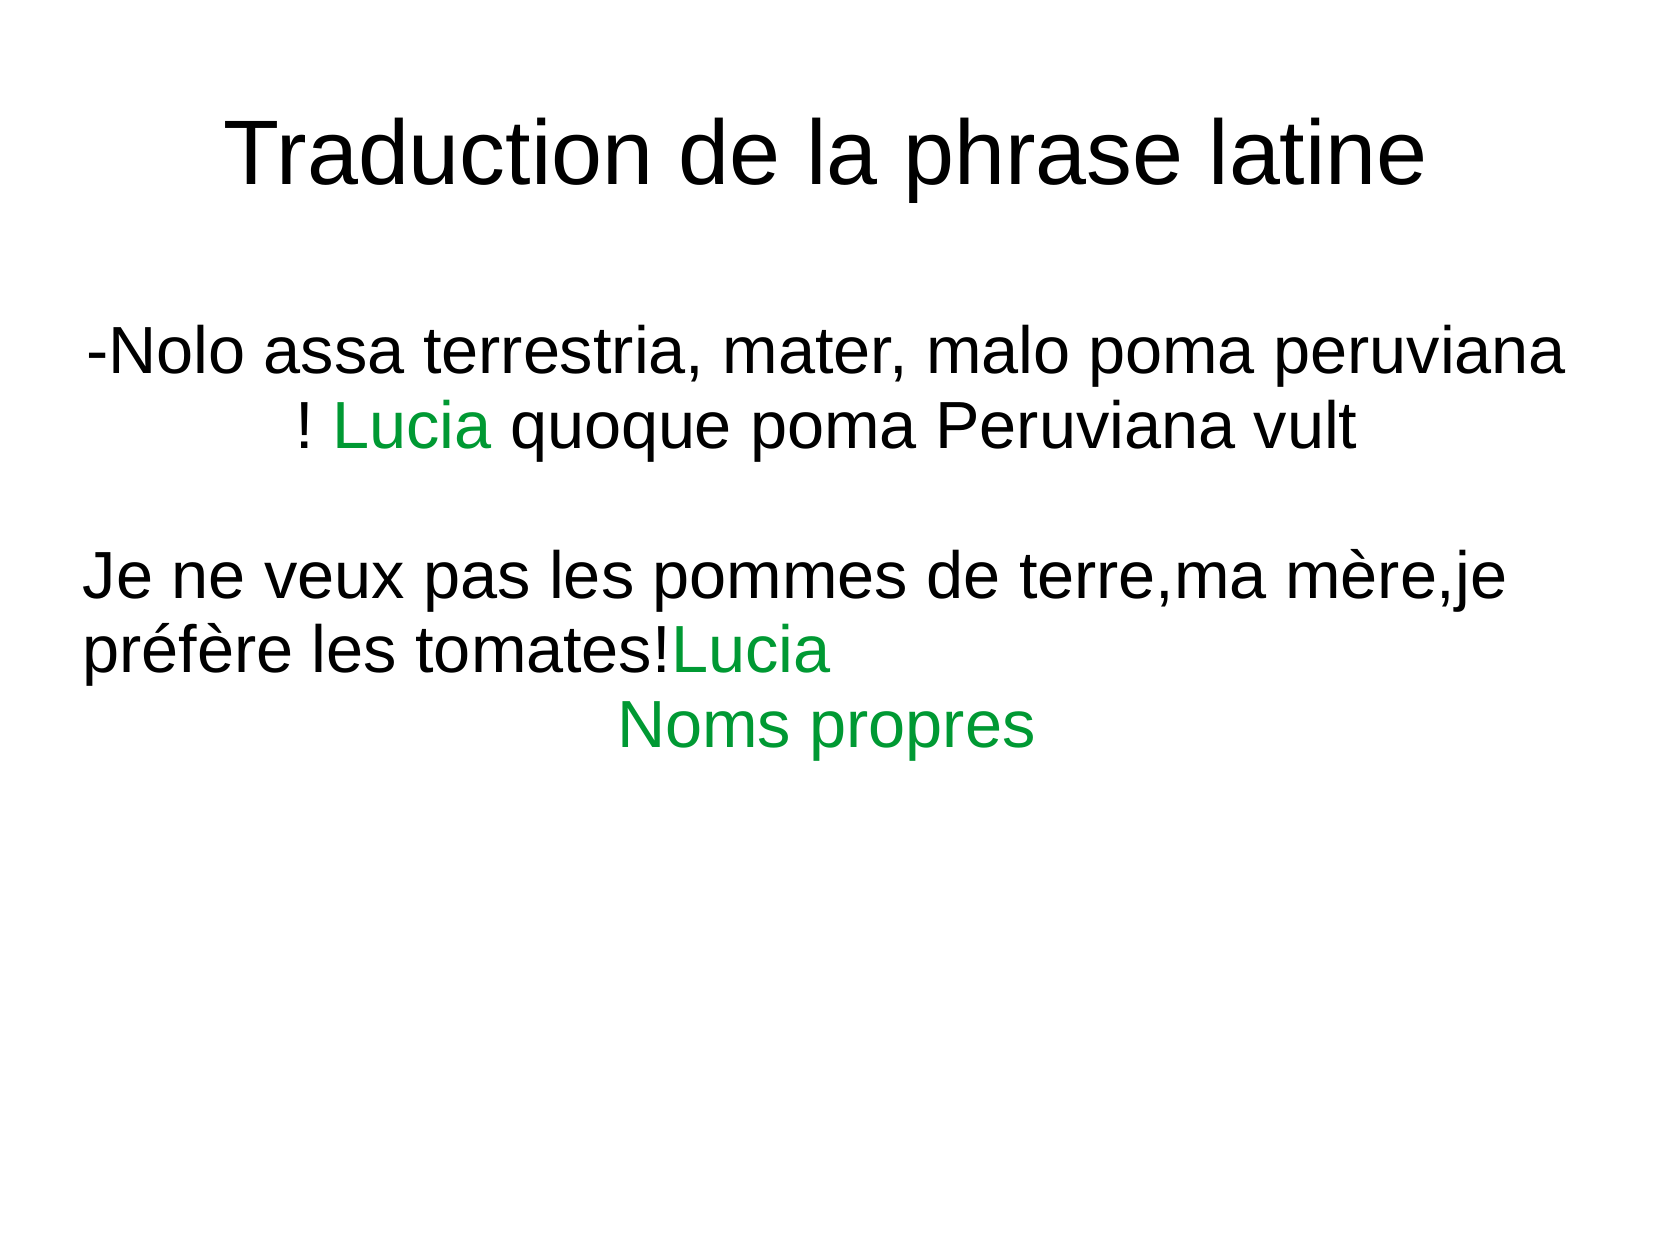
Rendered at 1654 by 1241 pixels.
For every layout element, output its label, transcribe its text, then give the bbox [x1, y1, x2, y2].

subtitle -Nolo assa terrestria, mater, malo poma peruviana ! Lucia quoque poma Peruviana vult Je ne veux pas les pommes de terre,ma mère,je préfère les tomates!Lucia Noms propres [82, 290, 1571, 1010]
title Traduction de la phrase latine [82, 49, 1571, 257]
